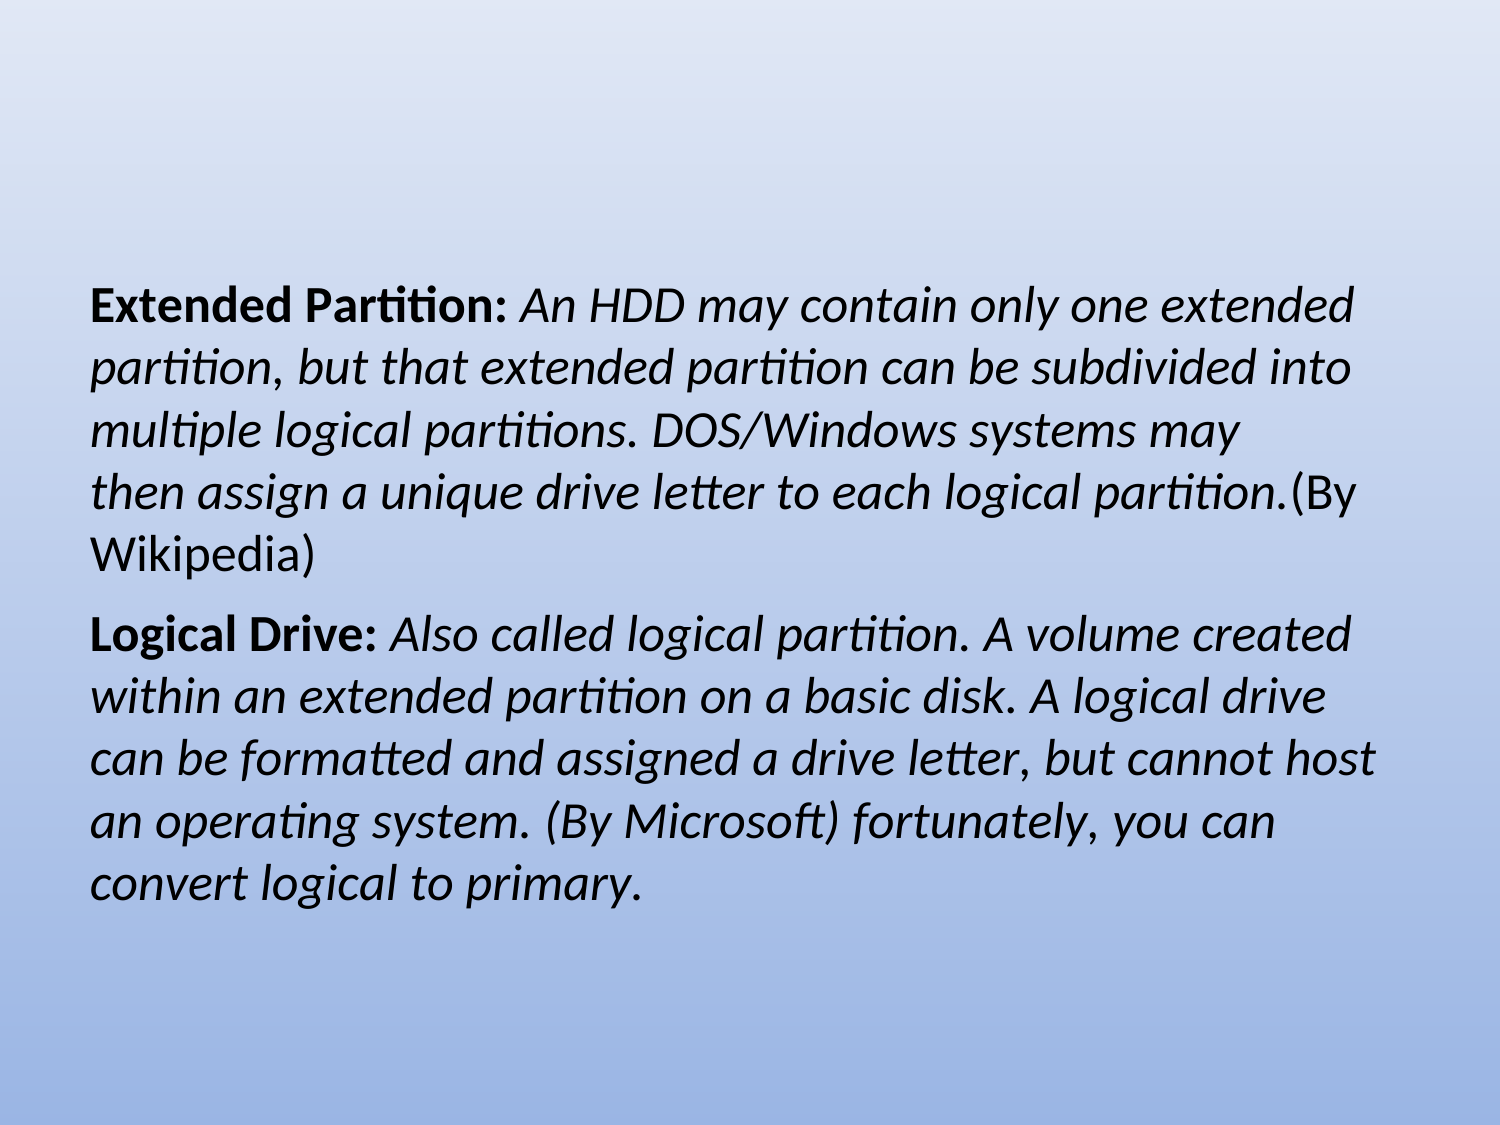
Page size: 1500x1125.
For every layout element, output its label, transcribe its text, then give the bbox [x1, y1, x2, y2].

list Extended Partition: An HDD may contain only one extended partition, but that extended partition can be subdivided into multiple logical partitions. DOS/Windows systems may then assign a unique drive letter to each logical partition.(By Wikipedia) Logical Drive: Also called logical partition. A volume created within an extended partition on a basic disk. A logical drive can be formatted and assigned a drive letter, but cannot host an operating system. (By Microsoft) fortunately, you can convert logical to primary. [75, 262, 1426, 1006]
